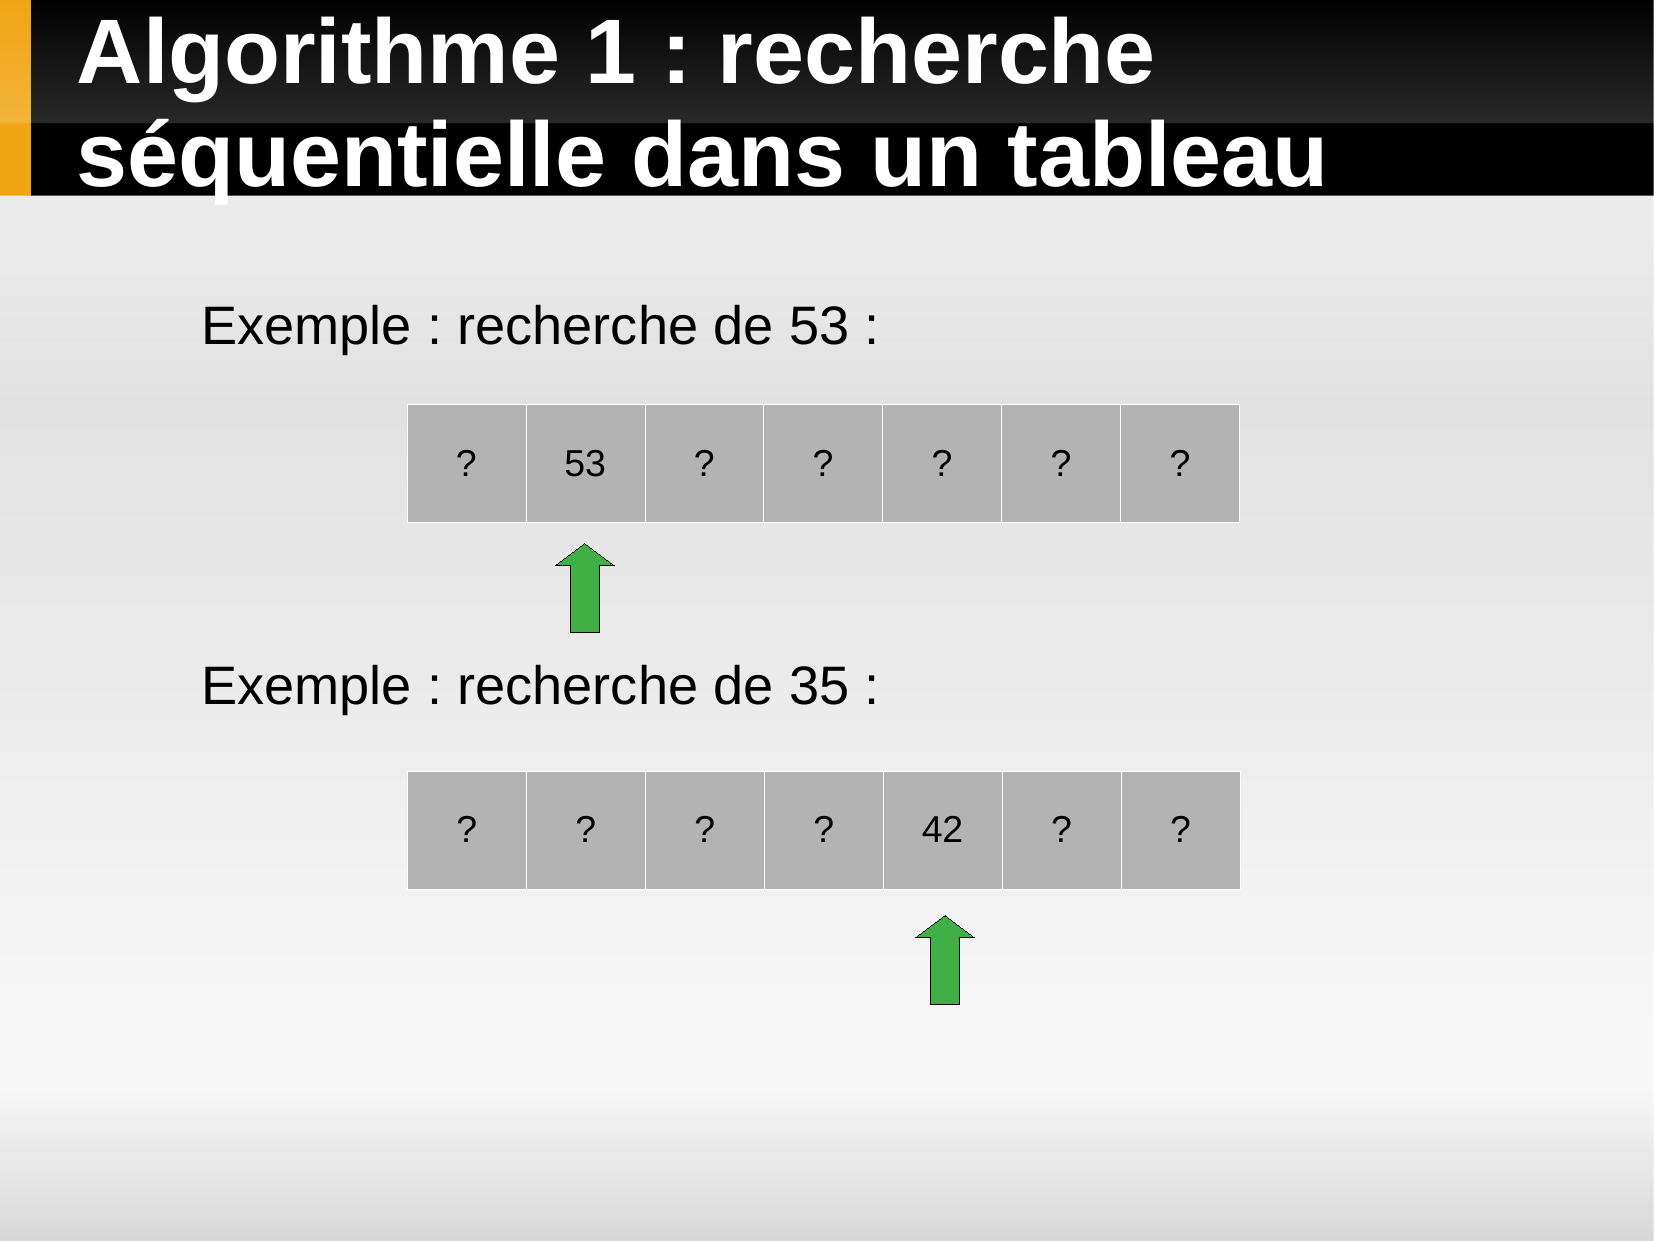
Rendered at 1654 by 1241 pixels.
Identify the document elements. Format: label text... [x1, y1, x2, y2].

table_header ? [1002, 405, 1120, 522]
table_header ? [1003, 772, 1121, 889]
table_header ? [646, 405, 763, 522]
table_header 53 [527, 405, 645, 522]
table_header ? [1122, 772, 1240, 889]
table_header ? [765, 772, 883, 889]
table_header 42 [884, 772, 1002, 889]
picture [0, 0, 1654, 1241]
table_header ? [527, 772, 645, 889]
title Algorithme 1 : recherche séquentielle dans un tableau [76, 0, 1565, 208]
list Exemple : recherche de 53 : Exemple : recherche de 35 : [88, 295, 1577, 1039]
table_header ? [408, 405, 526, 522]
table_header ? [764, 405, 882, 522]
text_box [555, 543, 615, 633]
table_header ? [646, 772, 764, 889]
table_header ? [1121, 405, 1239, 522]
table_header ? [883, 405, 1001, 522]
table_header ? [408, 772, 526, 889]
text_box [915, 915, 975, 1005]
